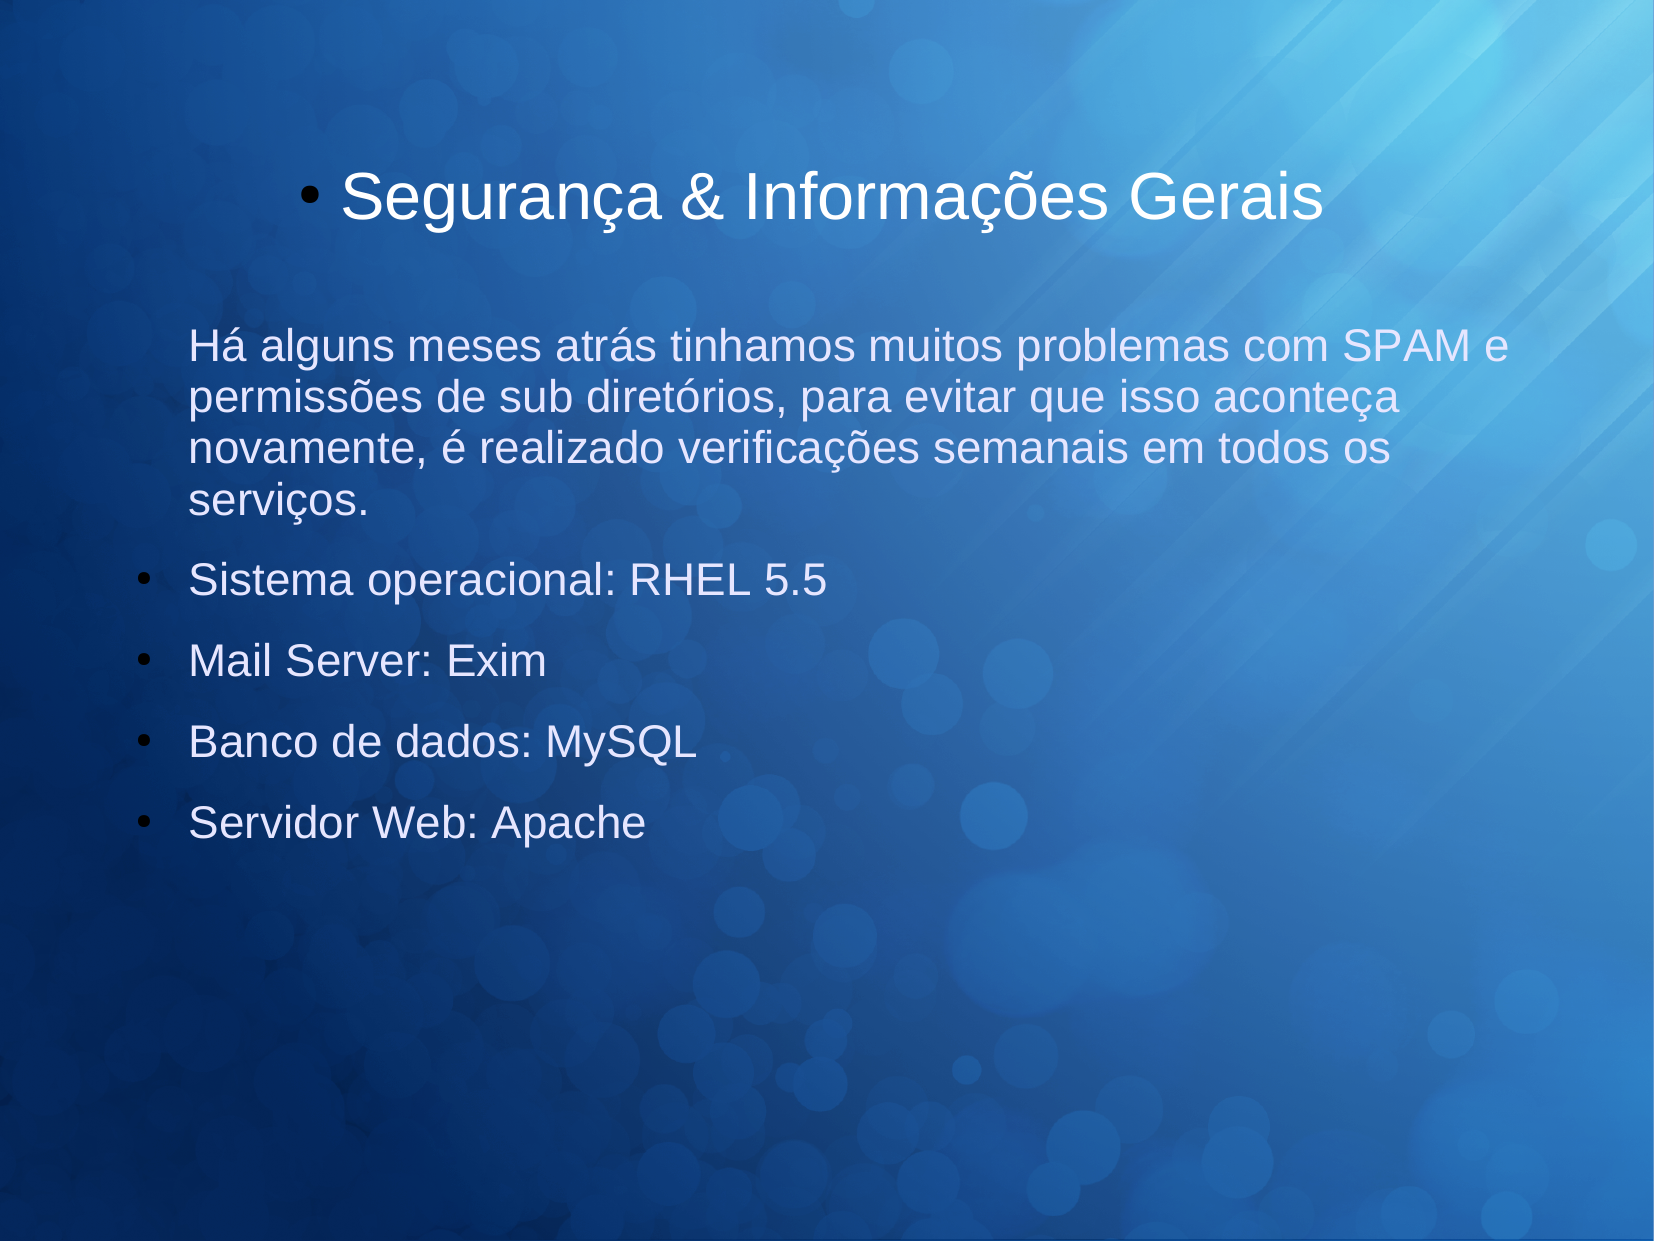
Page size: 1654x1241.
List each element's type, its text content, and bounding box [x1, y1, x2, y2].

list Há alguns meses atrás tinhamos muitos problemas com SPAM e permissões de sub diretórios, para evitar que isso aconteça novamente, é realizado verificações semanais em todos os serviços. Sistema operacional: RHEL 5.5 Mail Server: Exim Banco de dados: MySQL Servidor Web: Apache [118, 319, 1571, 931]
title Segurança & Informações Gerais [118, 112, 1506, 281]
picture [0, 0, 1654, 1241]
